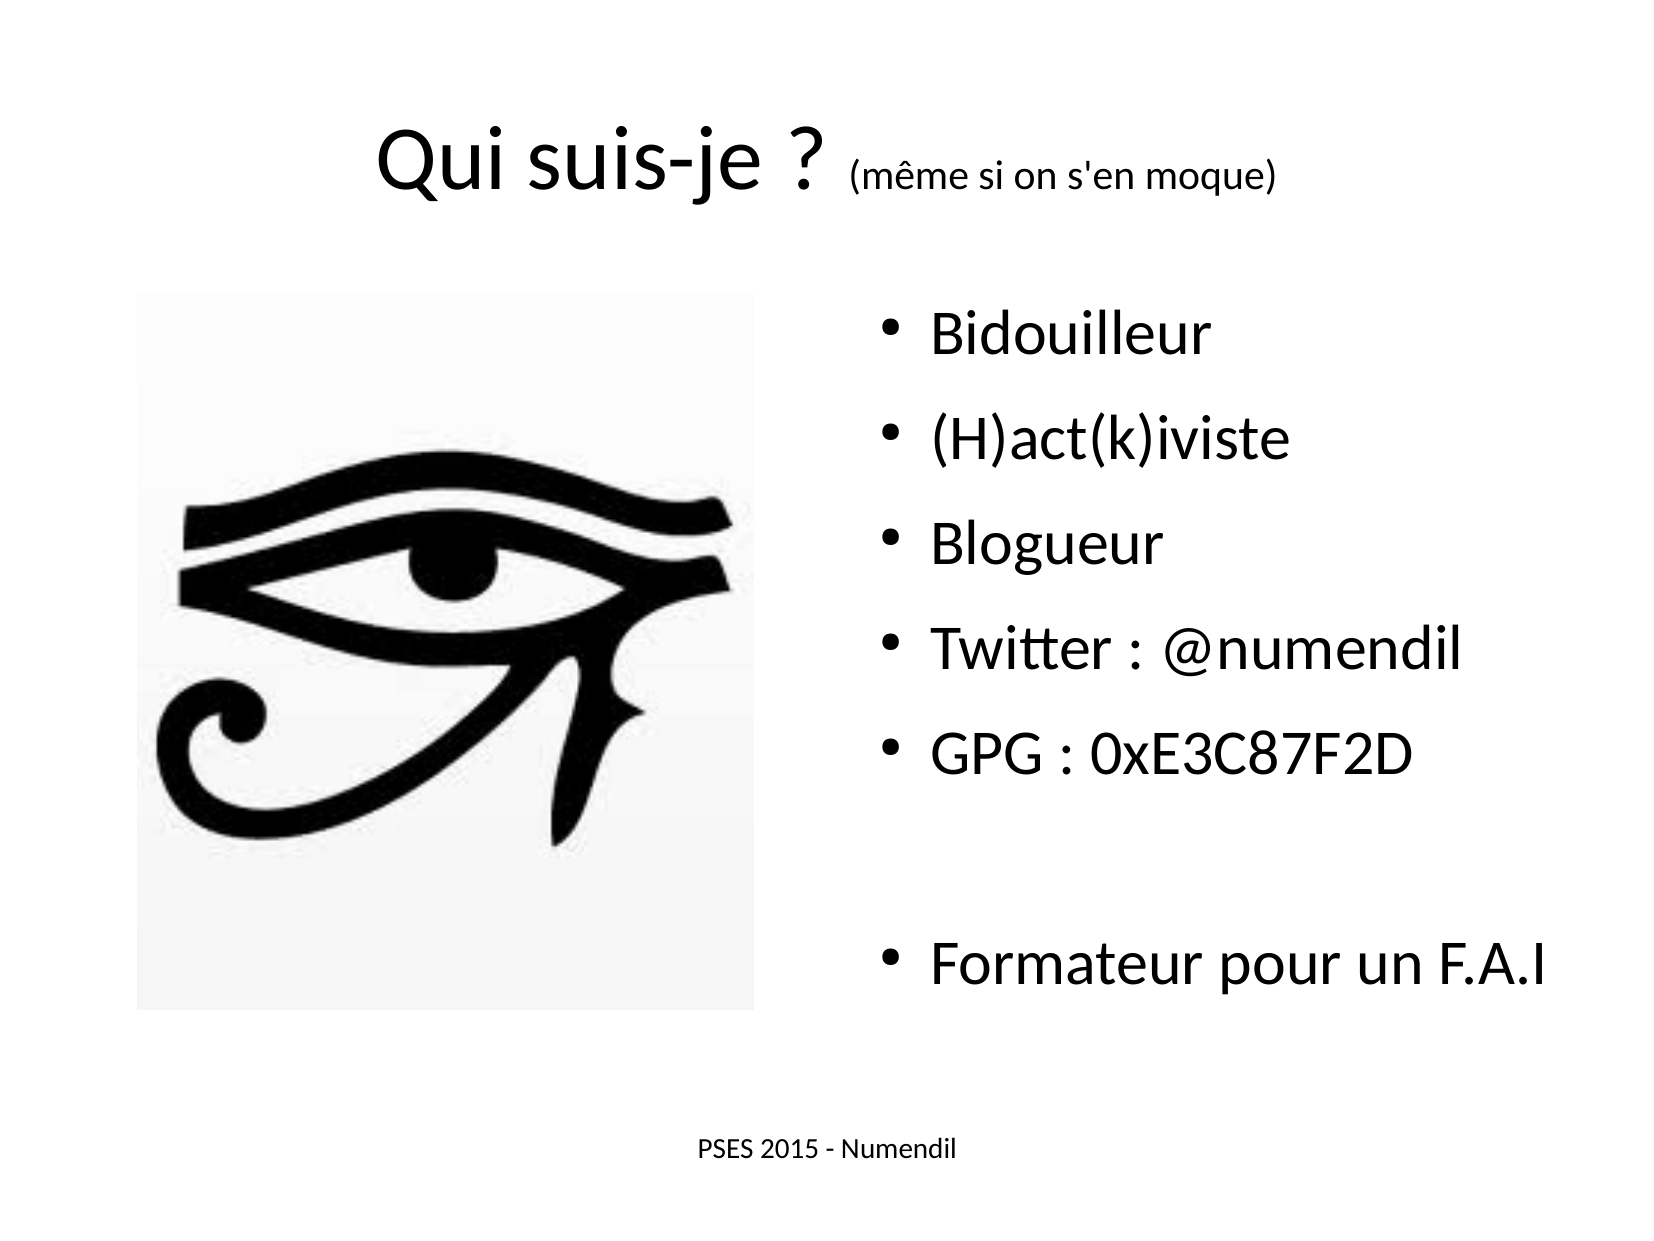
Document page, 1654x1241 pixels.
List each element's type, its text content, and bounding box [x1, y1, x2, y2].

list Bidouilleur (H)act(k)iviste Blogueur Twitter : @numendil GPG : 0xE3C87F2D Formateur pour un F.A.I [845, 290, 1572, 1010]
text_box PSES 2015 - Numendil [565, 1129, 1090, 1216]
picture [137, 290, 754, 1010]
title Qui suis-je ? (même si on s'en moque) [82, 49, 1571, 257]
